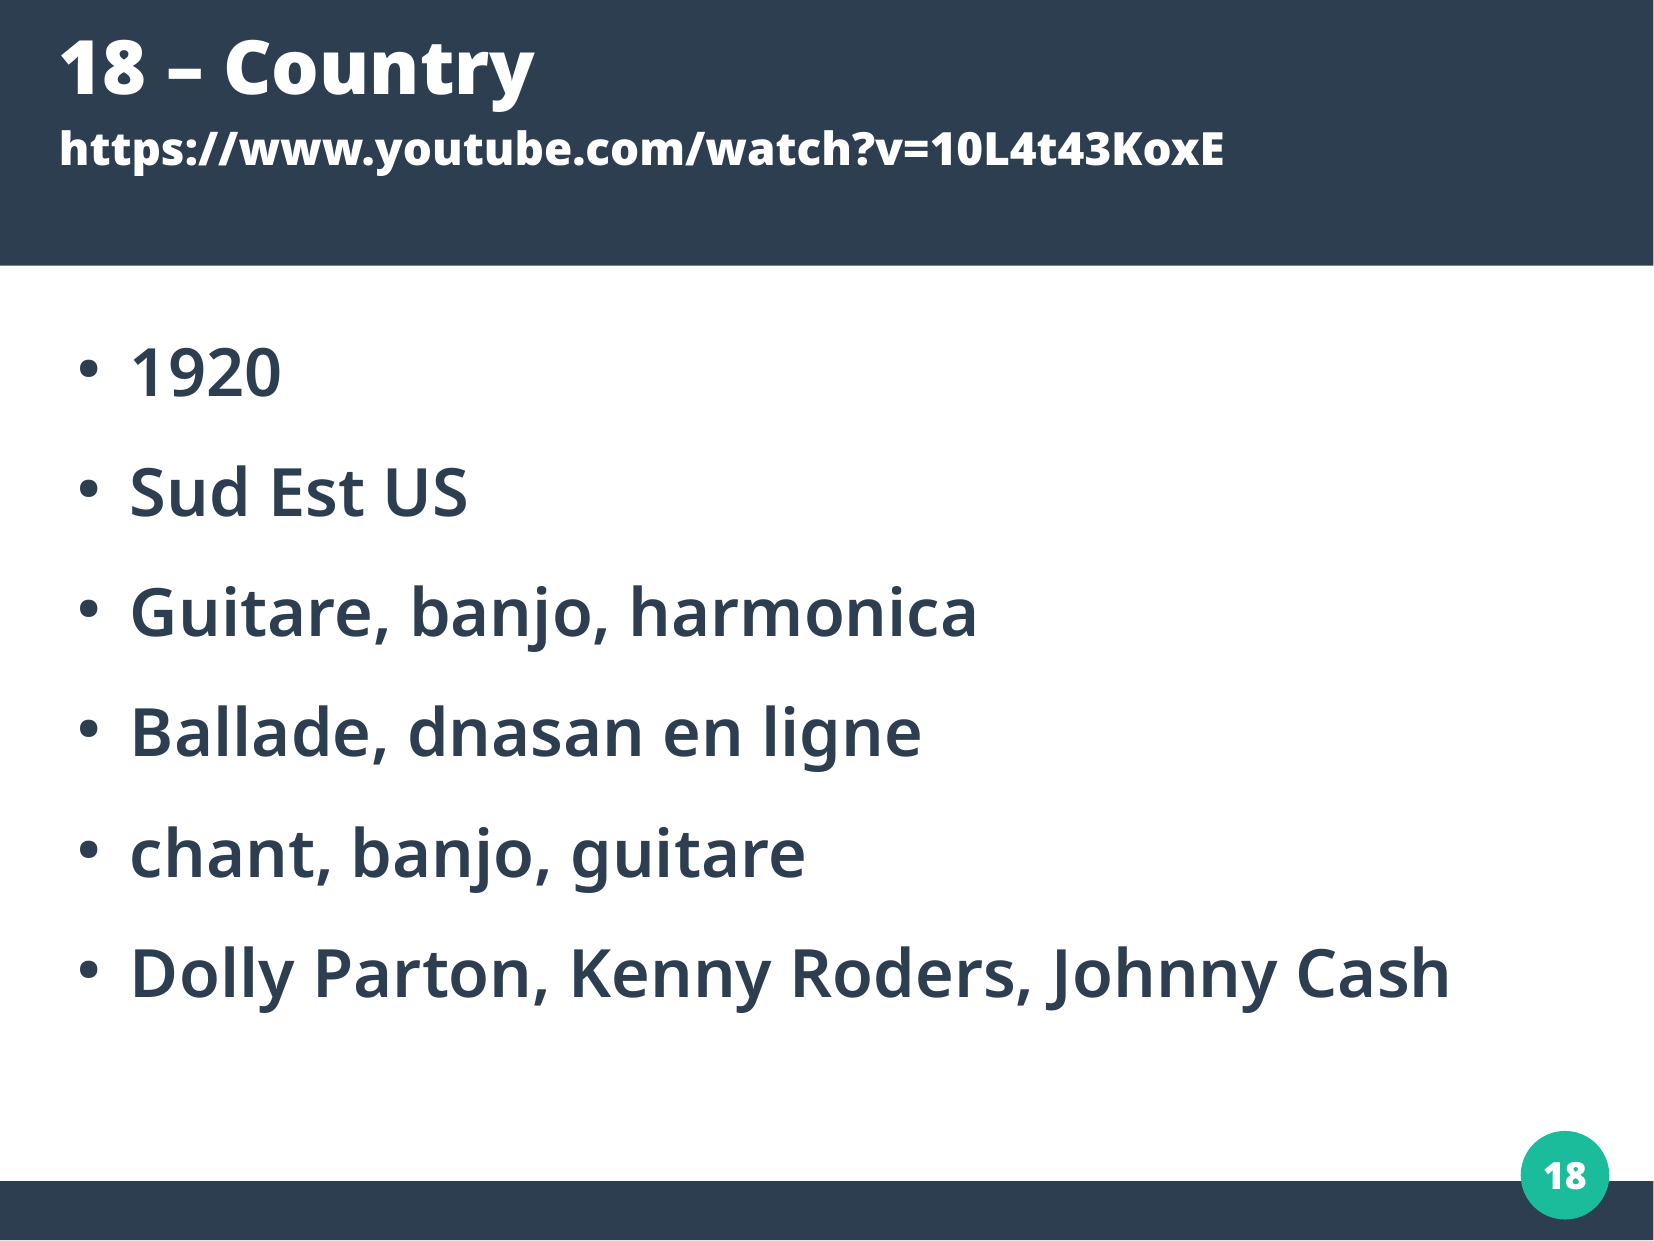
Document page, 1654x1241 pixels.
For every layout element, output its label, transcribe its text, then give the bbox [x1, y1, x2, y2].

title 18 – Country https://www.youtube.com/watch?v=10L4t43KoxE [59, 49, 1595, 207]
list 1920 Sud Est US Guitare, banjo, harmonica Ballade, dnasan en ligne chant, banjo, guitare Dolly Parton, Kenny Roders, Johnny Cash [59, 324, 1595, 1152]
